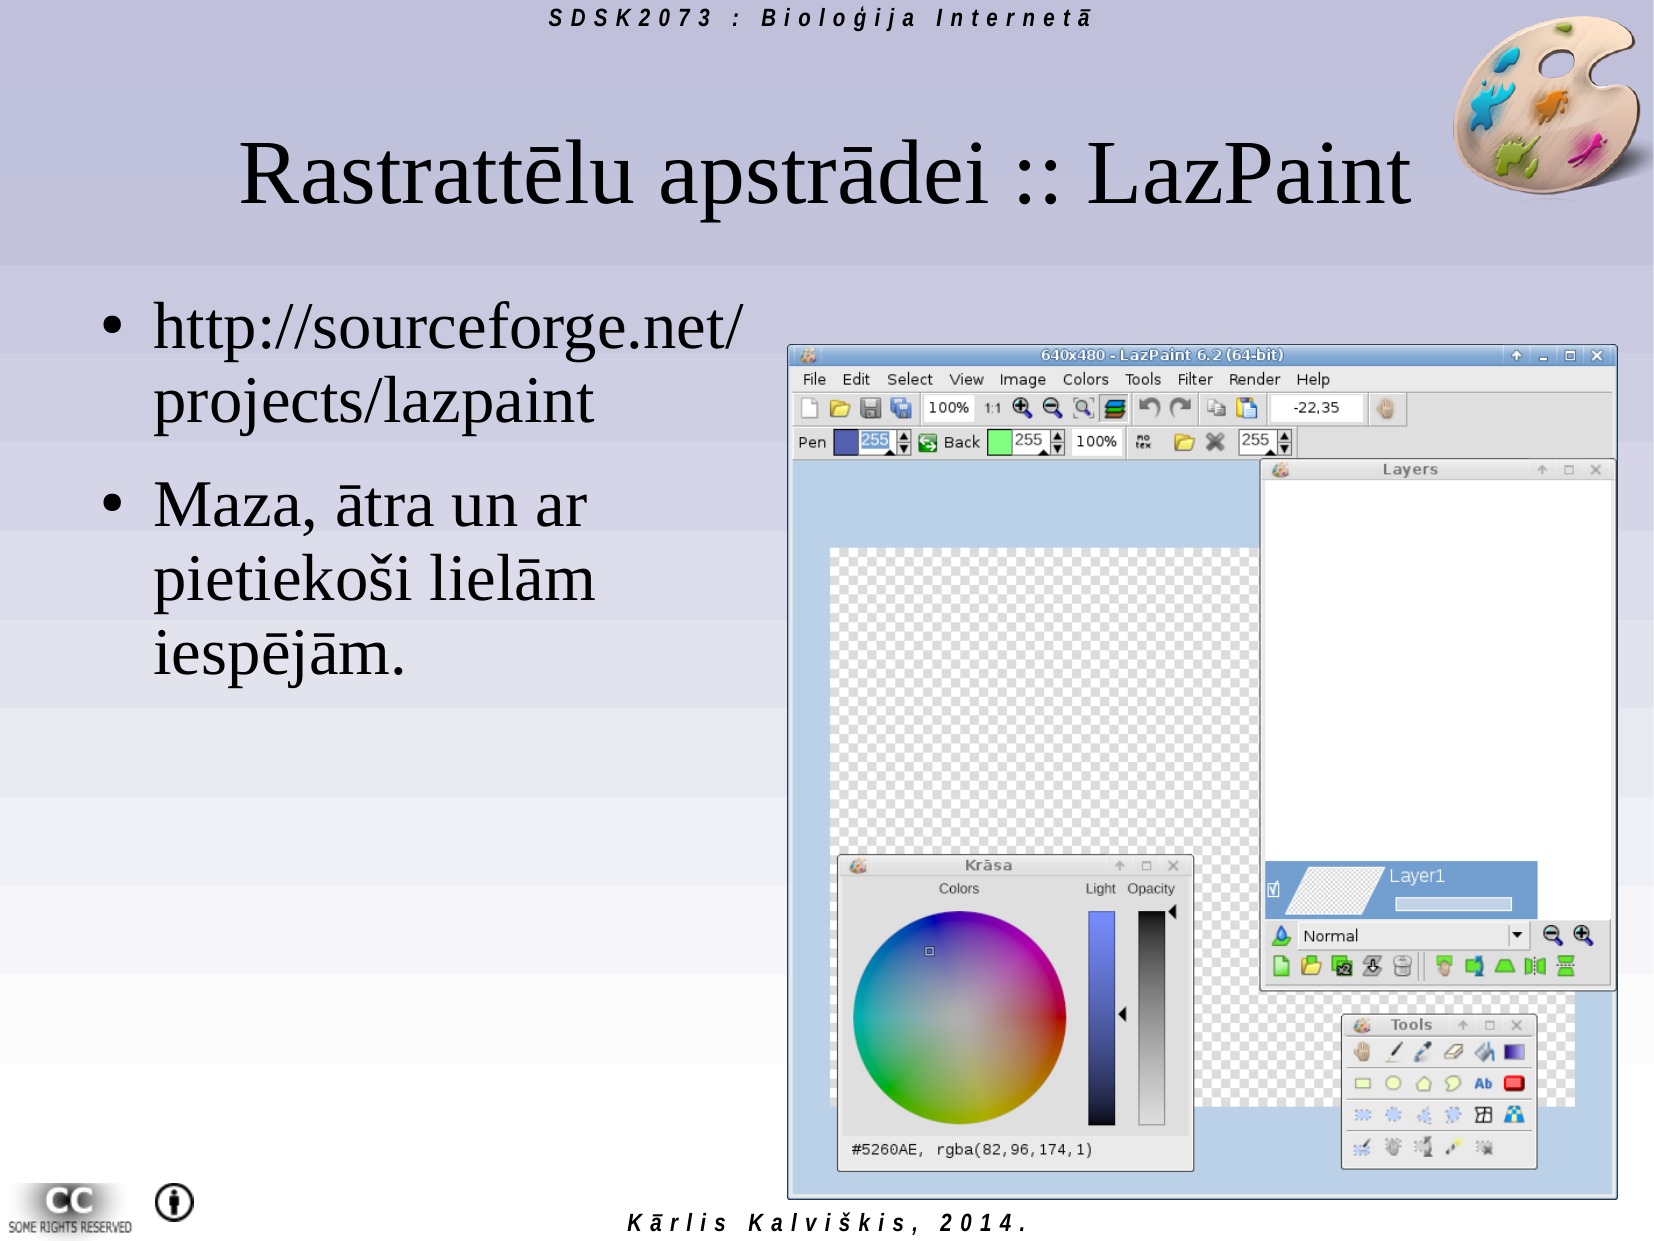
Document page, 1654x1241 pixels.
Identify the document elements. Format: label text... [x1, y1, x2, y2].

picture [0, 0, 1654, 1241]
list http://sourceforge.net/ projects/lazpaint Maza, ātra un ar pietiekoši lielām iespējām. [82, 289, 749, 1113]
title Rastrattēlu apstrādei :: LazPaint [29, 49, 1625, 296]
